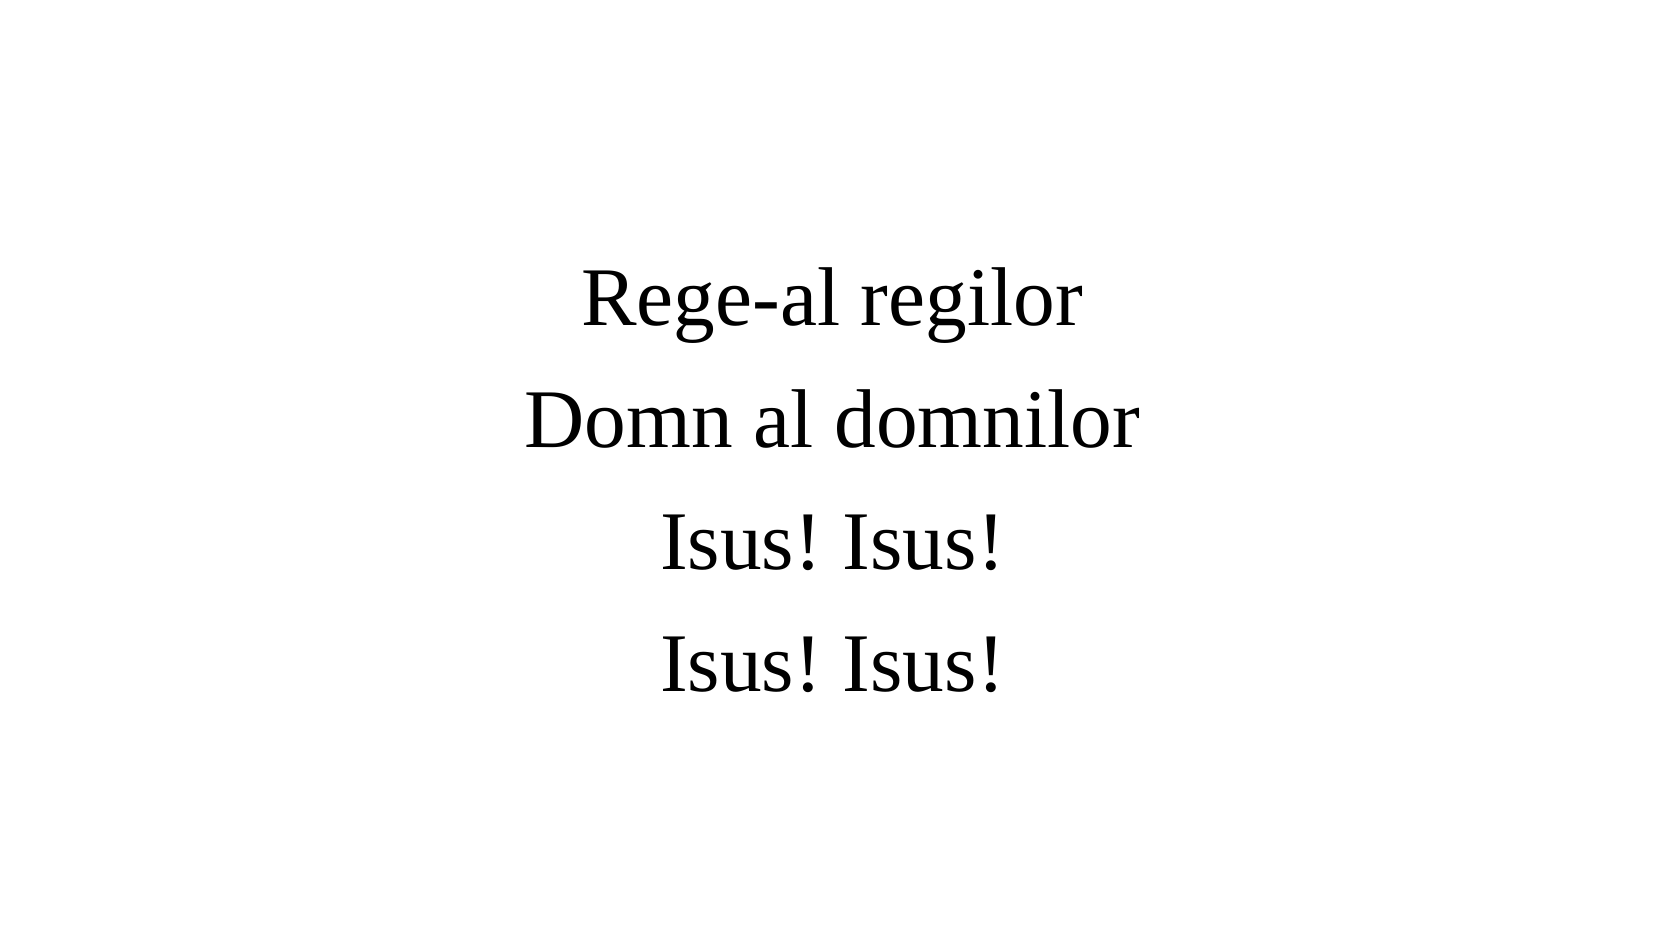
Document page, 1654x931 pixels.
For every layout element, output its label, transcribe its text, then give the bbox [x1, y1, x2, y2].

subtitle Rege-al regilor Domn al domnilor Isus! Isus! Isus! Isus! [141, 238, 1524, 713]
